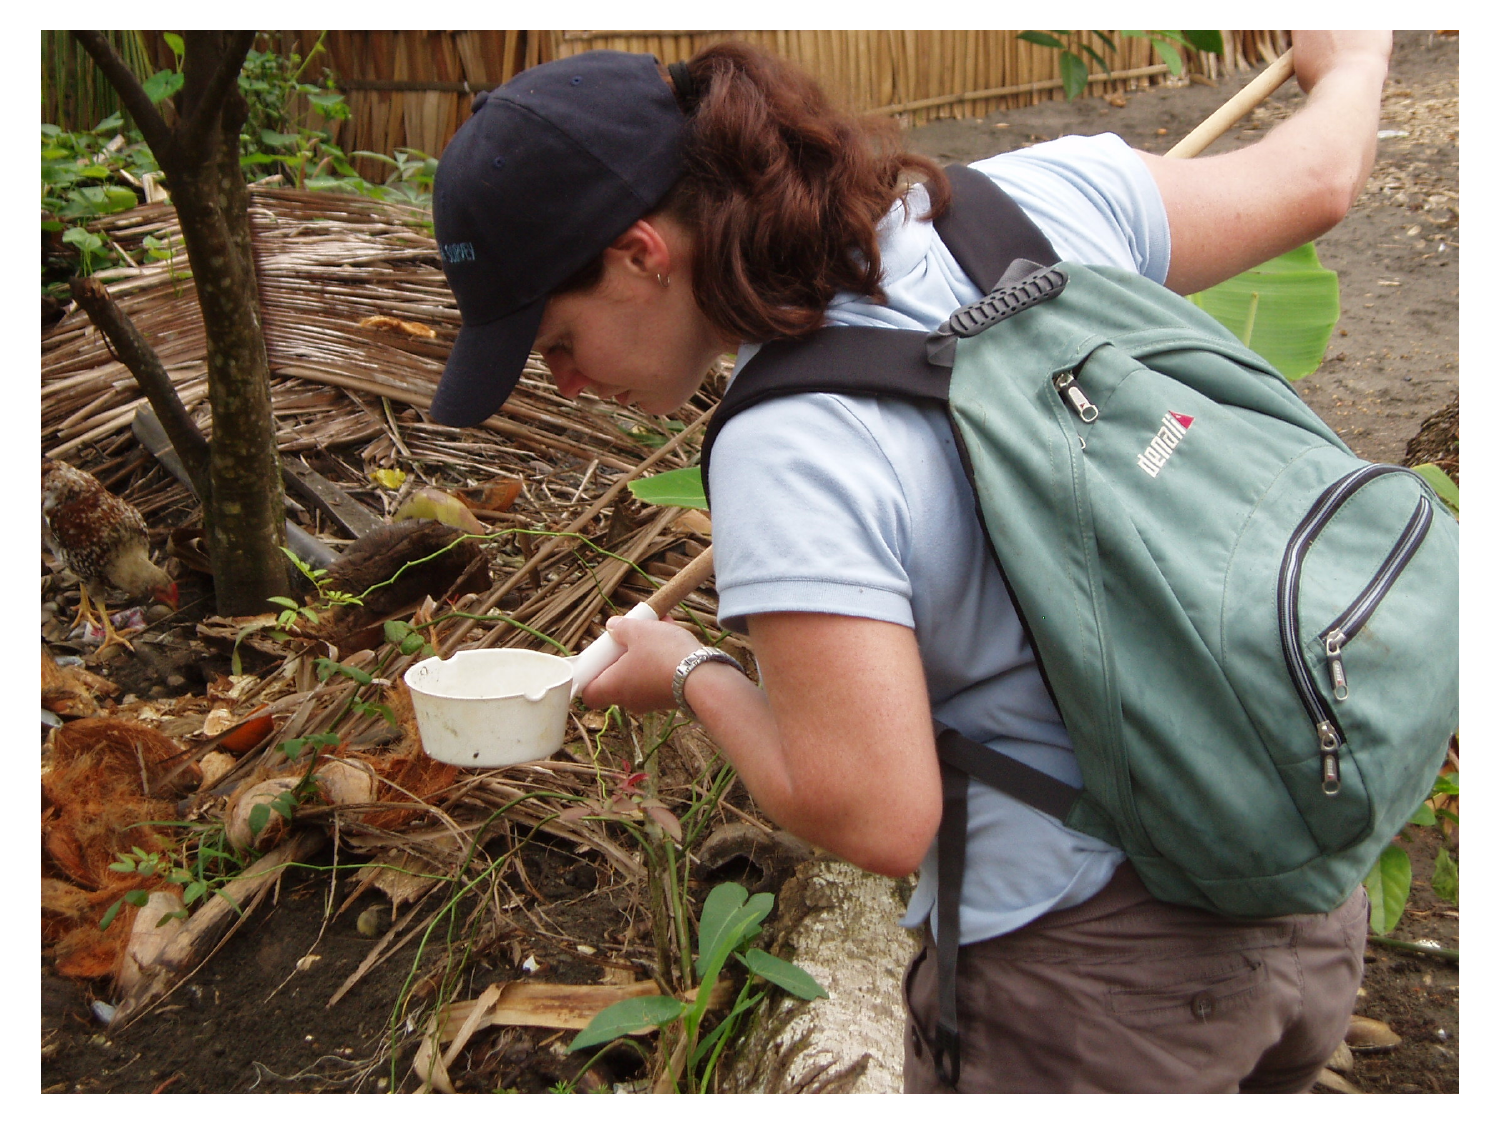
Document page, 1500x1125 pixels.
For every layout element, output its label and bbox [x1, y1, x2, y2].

picture [41, 30, 1459, 1094]
